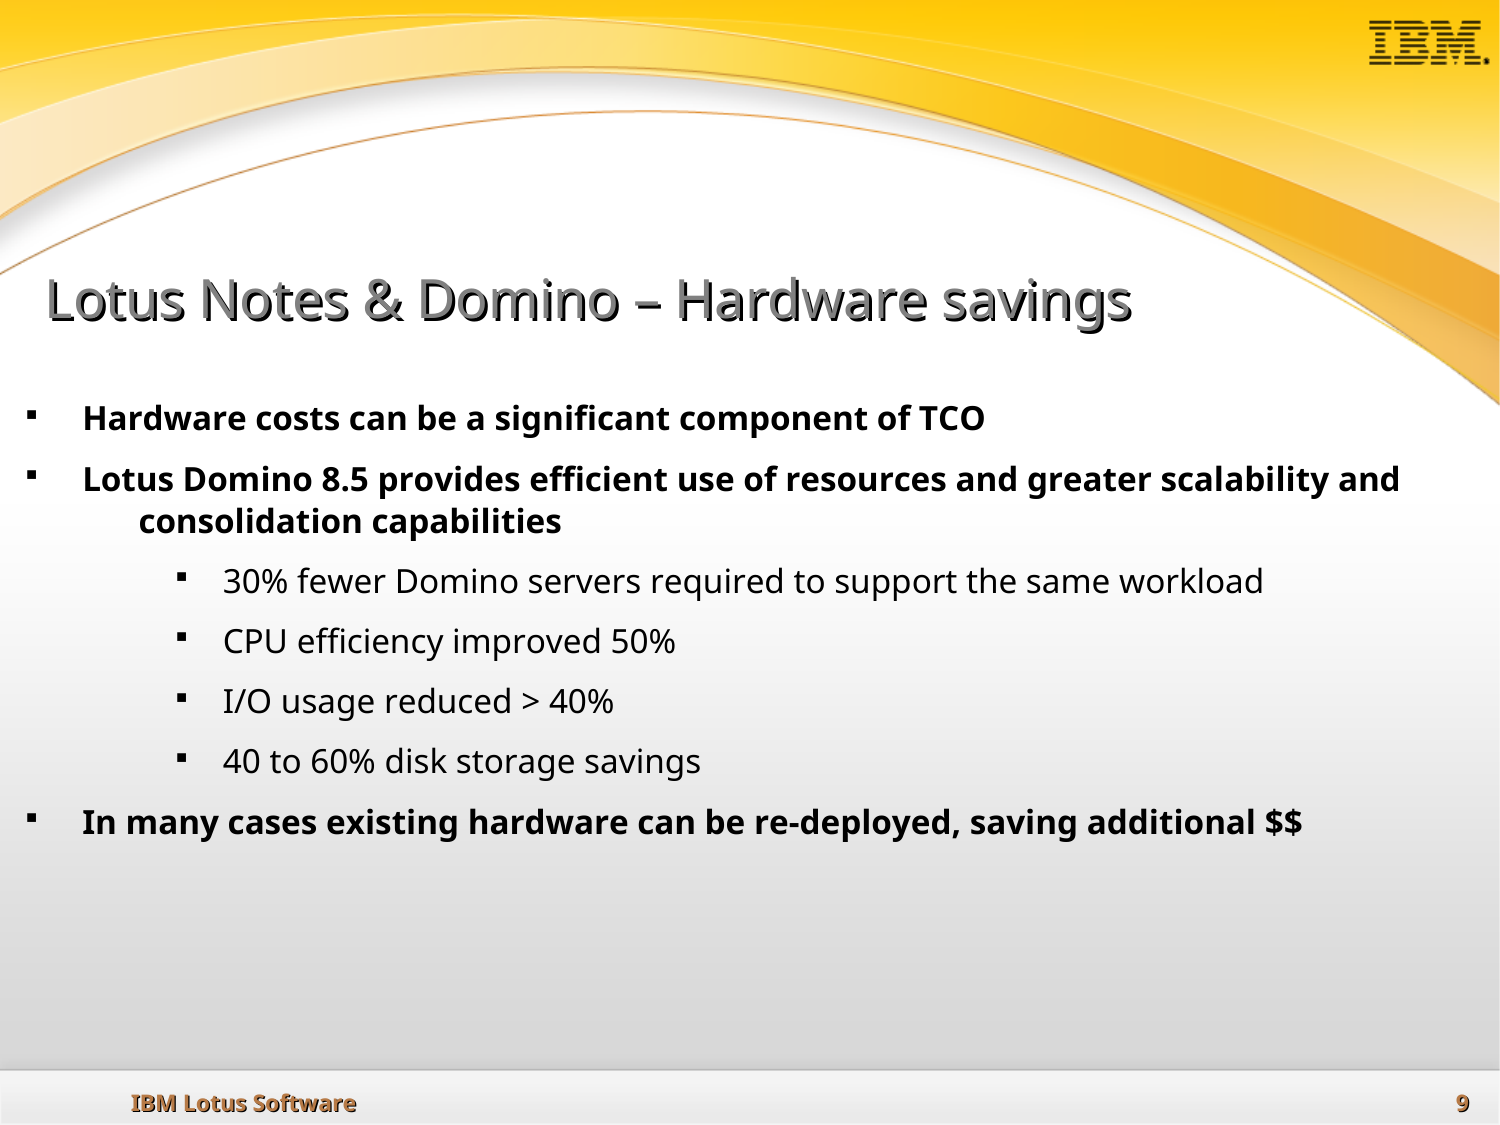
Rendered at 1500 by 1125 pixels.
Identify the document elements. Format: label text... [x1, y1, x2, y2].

picture [0, 0, 1500, 1125]
footer IBM Lotus Software [115, 1079, 679, 1125]
list Hardware costs can be a significant component of TCO Lotus Domino 8.5 provides efficient use of resources and greater scalability and consolidation capabilities 30% fewer Domino servers required to support the same workload CPU efficiency improved 50% I/O usage reduced > 40% 40 to 60% disk storage savings In many cases existing hardware can be re-deployed, saving additional $$ [26, 397, 1451, 1125]
title Lotus Notes & Domino – Hardware savings [29, 254, 1469, 337]
